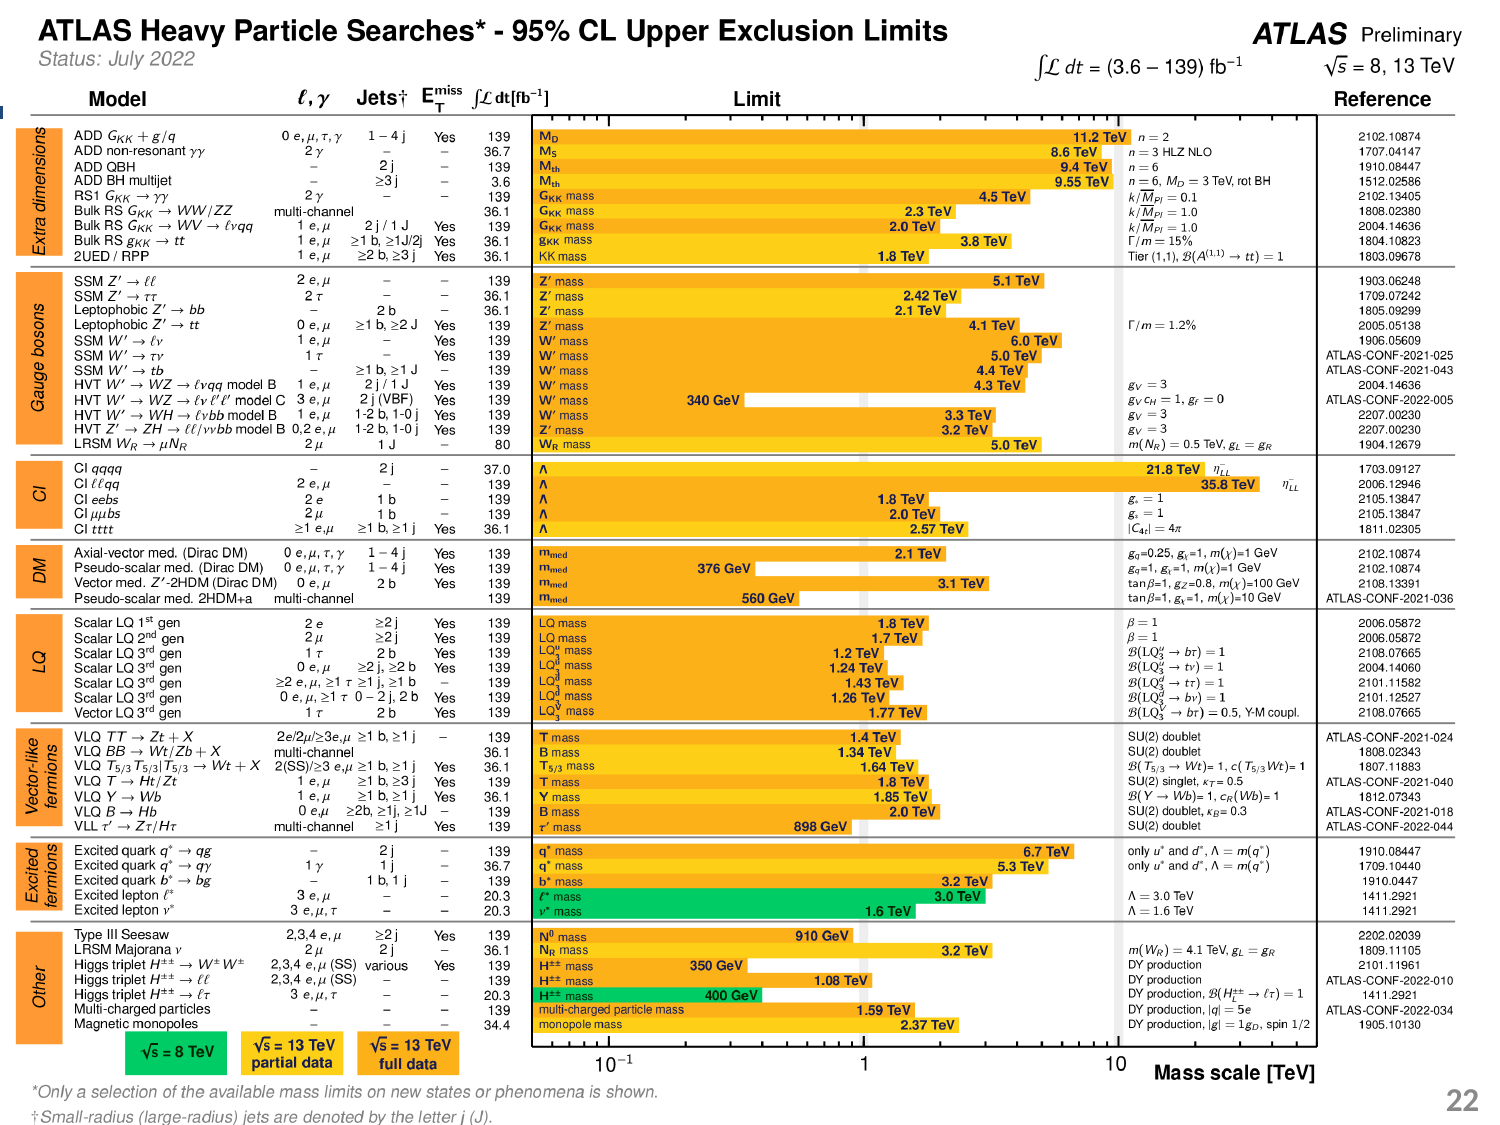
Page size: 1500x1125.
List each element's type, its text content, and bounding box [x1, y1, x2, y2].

picture [3, 3, 1482, 1125]
text_box <number> [1423, 1079, 1495, 1118]
